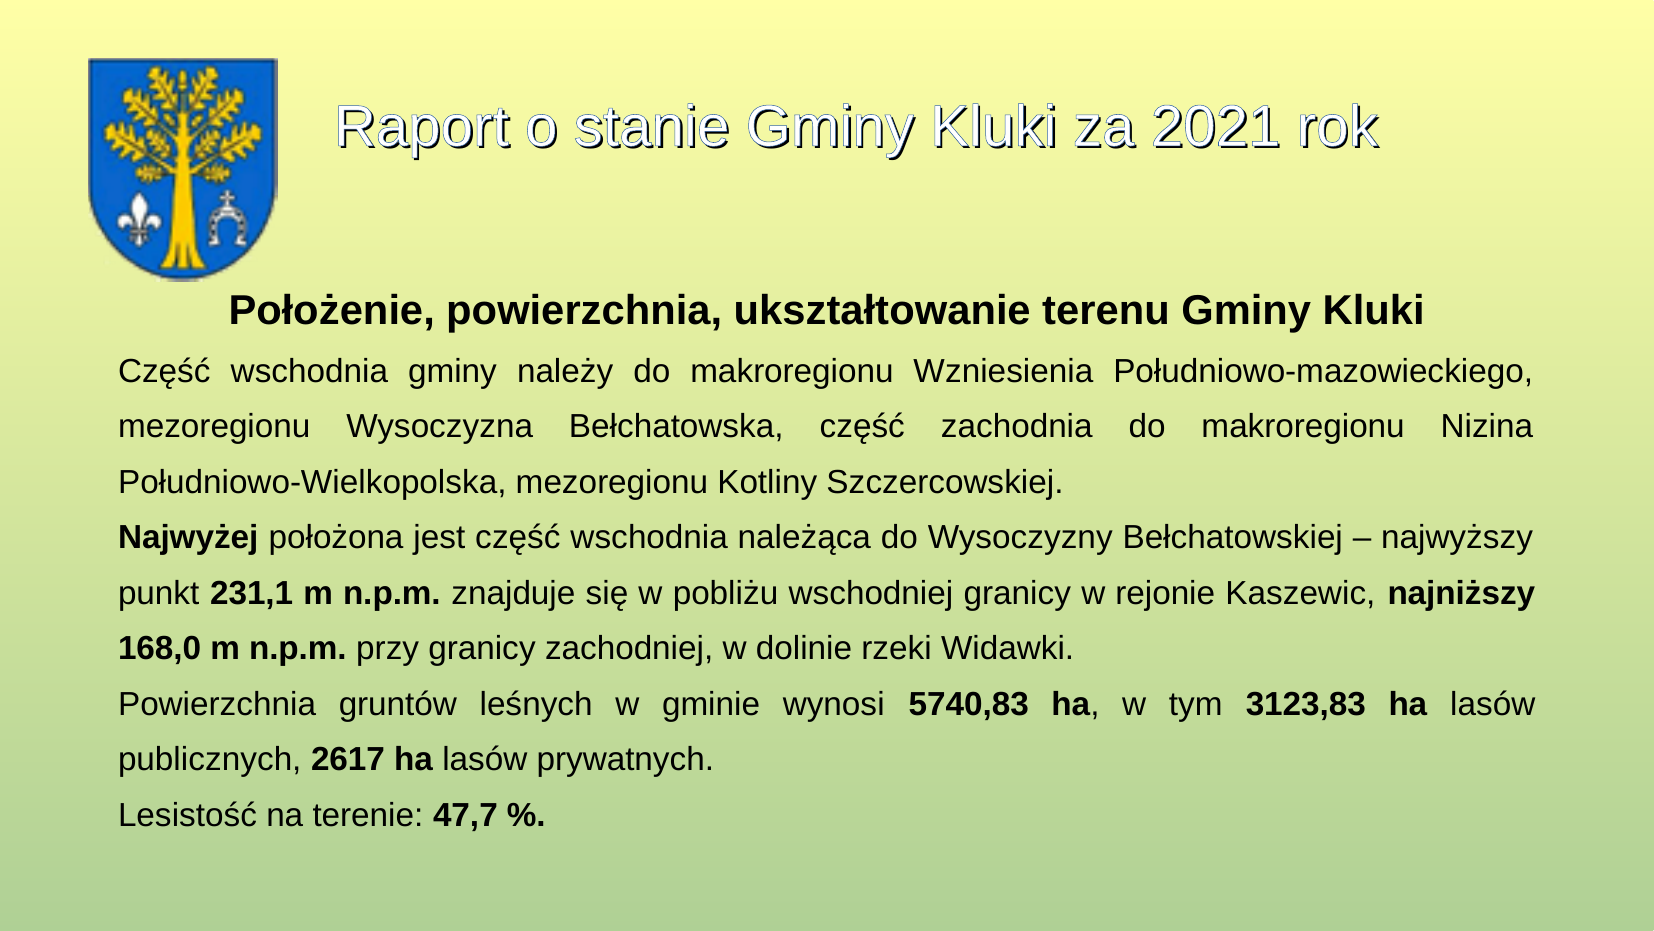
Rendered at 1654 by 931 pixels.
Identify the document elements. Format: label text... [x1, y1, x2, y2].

picture [88, 58, 278, 282]
title Raport o stanie Gminy Kluki za 2021 rok [278, 73, 1654, 178]
subtitle Położenie, powierzchnia, ukształtowanie terenu Gminy Kluki Część wschodnia gminy należy do makroregionu Wzniesienia Południowo-mazowieckiego, mezoregionu Wysoczyzna Bełchatowska, część zachodnia do makroregionu Nizina Południowo-Wielkopolska, mezoregionu Kotliny Szczercowskiej. Najwyżej położona jest część wschodnia należąca do Wysoczyzny Bełchatowskiej – najwyższy punkt 231,1 m n.p.m. znajduje się w pobliżu wschodniej granicy w rejonie Kaszewic, najniższy 168,0 m n.p.m. przy granicy zachodniej, w dolinie rzeki Widawki. Powierzchnia gruntów leśnych w gminie wynosi 5740,83 ha, w tym 3123,83 ha lasów publicznych, 2617 ha lasów prywatnych. Lesistość na terenie: 47,7 %. [118, 236, 1536, 862]
